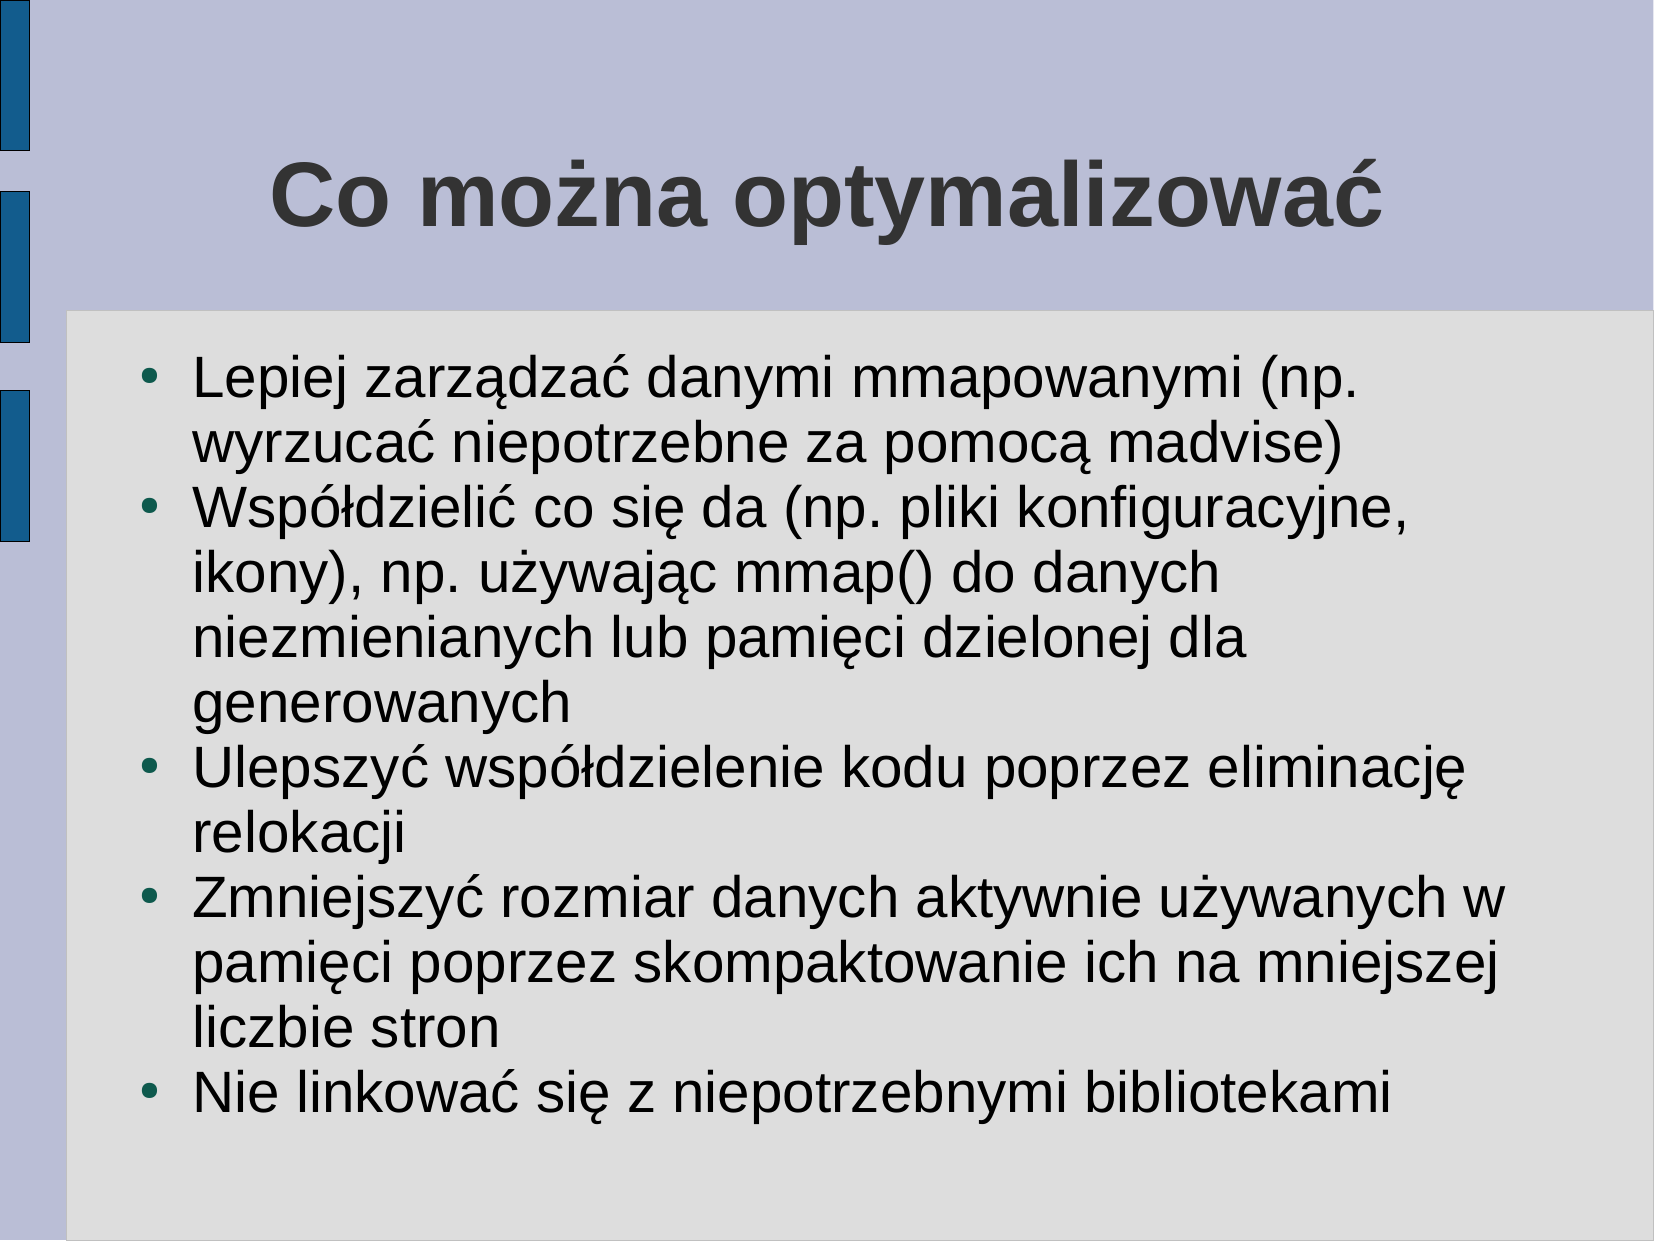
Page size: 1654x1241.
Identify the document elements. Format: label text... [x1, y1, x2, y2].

list Lepiej zarządzać danymi mmapowanymi (np. wyrzucać niepotrzebne za pomocą madvise) Współdzielić co się da (np. pliki konfiguracyjne, ikony), np. używając mmap() do danych niezmienianych lub pamięci dzielonej dla generowanych Ulepszyć współdzielenie kodu poprzez eliminację relokacji Zmniejszyć rozmiar danych aktywnie używanych w pamięci poprzez skompaktowanie ich na mniejszej liczbie stron Nie linkować się z niepotrzebnymi bibliotekami [121, 344, 1534, 1216]
title Co można optymalizować [121, 91, 1534, 299]
